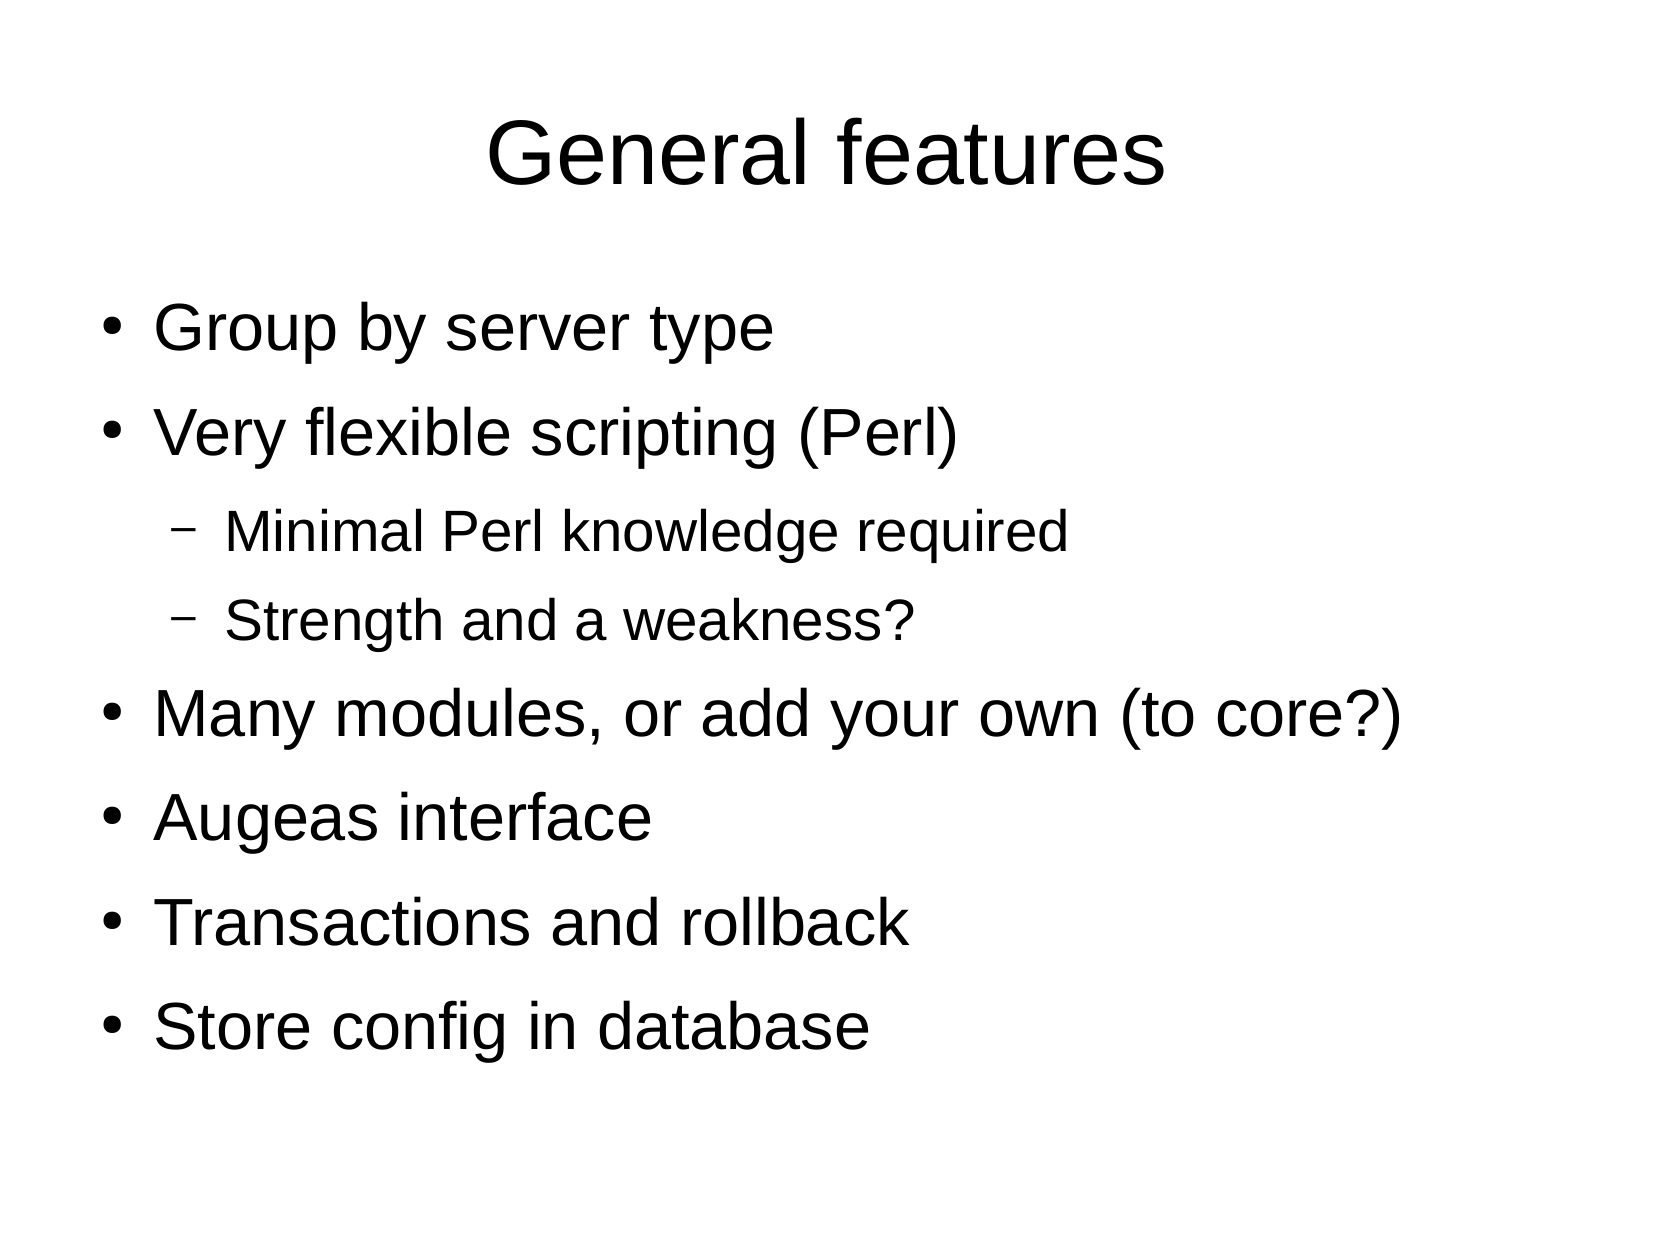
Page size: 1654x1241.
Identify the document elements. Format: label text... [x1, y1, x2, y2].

title General features [82, 49, 1571, 257]
list Group by server type Very flexible scripting (Perl) Minimal Perl knowledge required Strength and a weakness? Many modules, or add your own (to core?) Augeas interface Transactions and rollback Store config in database [82, 290, 1571, 1158]
